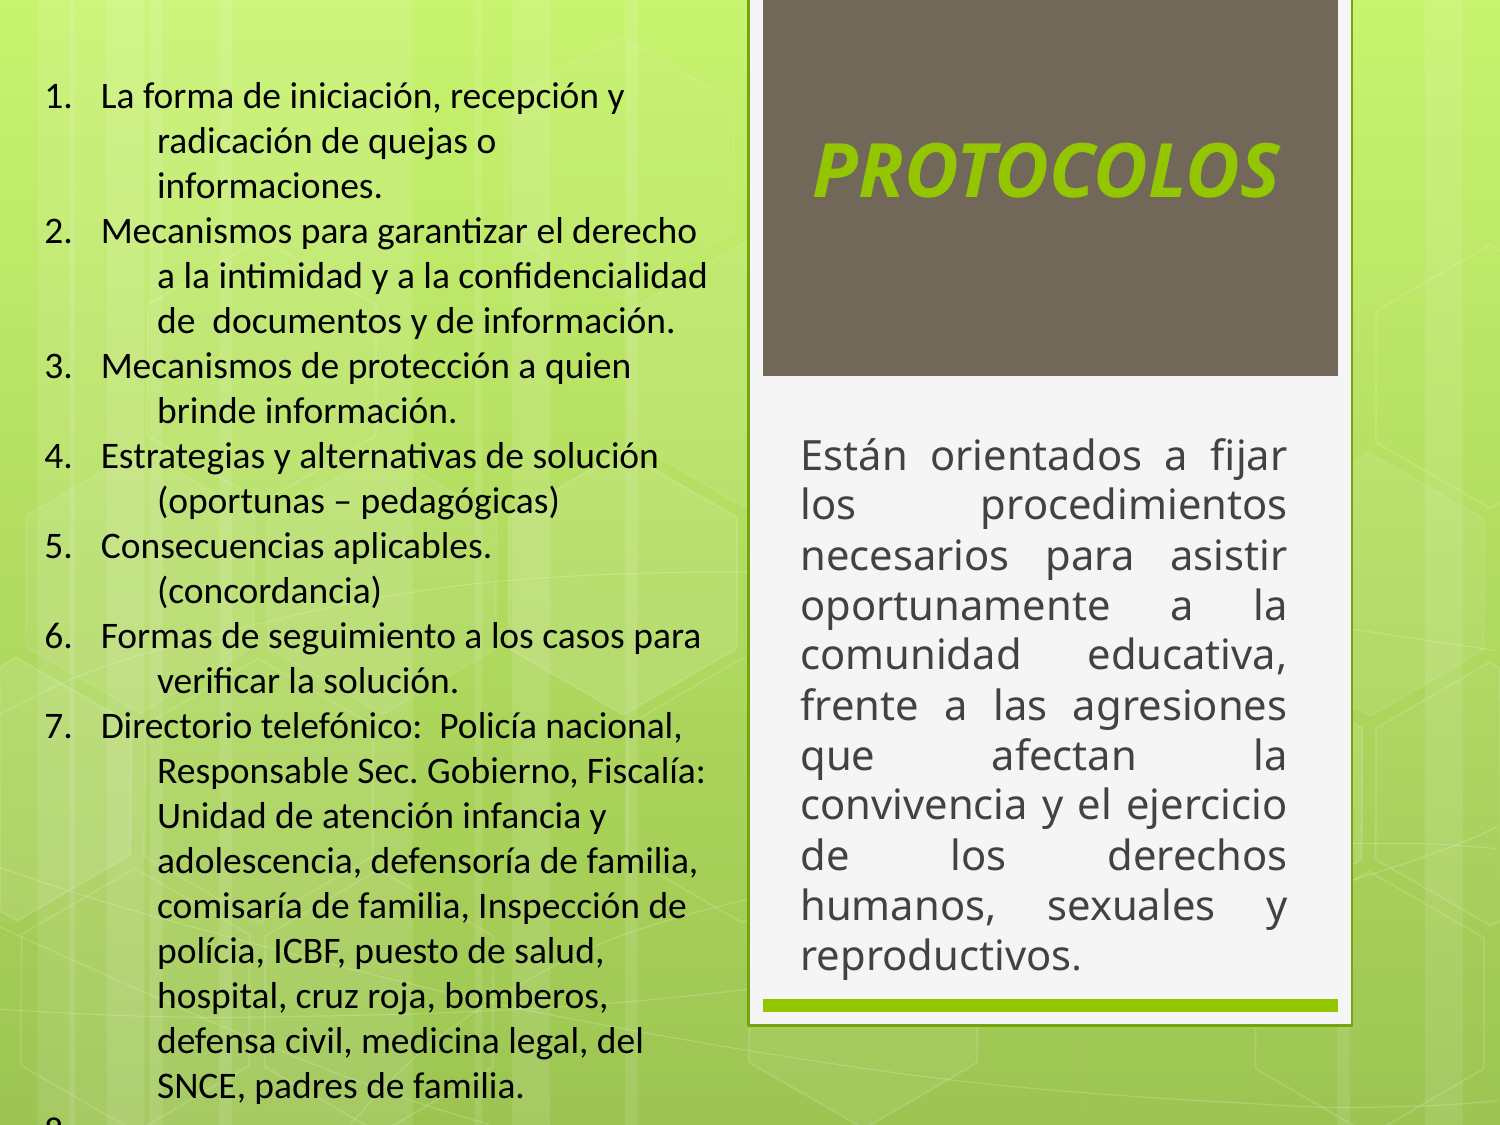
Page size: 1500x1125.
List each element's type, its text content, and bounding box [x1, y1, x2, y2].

text_box La forma de iniciación, recepción y radicación de quejas o informaciones. Mecanismos para garantizar el derecho a la intimidad y a la confidencialidad de documentos y de información. Mecanismos de protección a quien brinde información. Estrategias y alternativas de solución (oportunas – pedagógicas) Consecuencias aplicables. (concordancia) Formas de seguimiento a los casos para verificar la solución. Directorio telefónico: Policía nacional, Responsable Sec. Gobierno, Fiscalía: Unidad de atención infancia y adolescencia, defensoría de familia, comisaría de familia, Inspección de polícia, ICBF, puesto de salud, hospital, cruz roja, bomberos, defensa civil, medicina legal, del SNCE, padres de familia. [29, 63, 727, 1124]
title PROTOCOLOS [750, 42, 1344, 220]
subtitle Están orientados a fijar los procedimientos necesarios para asistir oportunamente a la comunidad educativa, frente a las agresiones que afectan la convivencia y el ejercicio de los derechos humanos, sexuales y reproductivos. [785, 420, 1329, 988]
